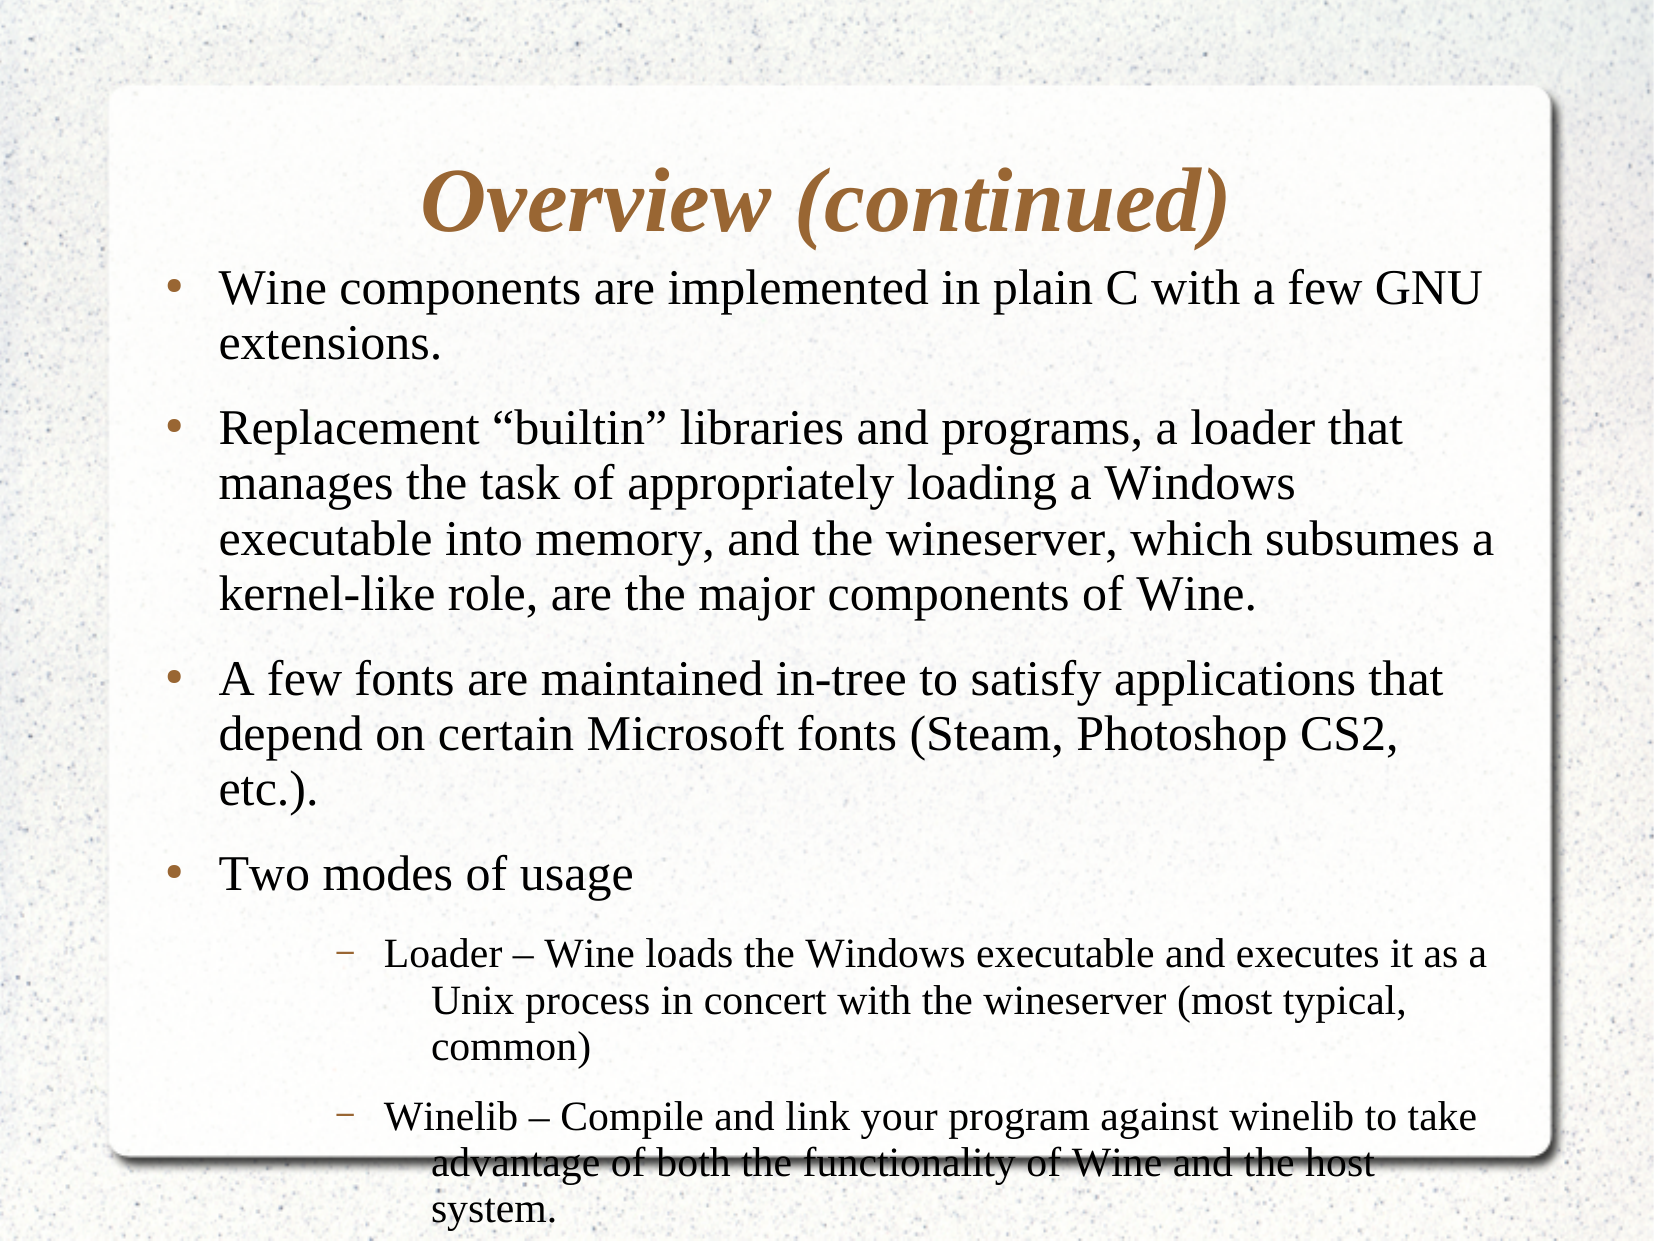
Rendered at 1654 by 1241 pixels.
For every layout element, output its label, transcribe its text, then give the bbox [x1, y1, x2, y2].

picture [0, 0, 1654, 1241]
title Overview (continued) [118, 104, 1536, 297]
list Wine components are implemented in plain C with a few GNU extensions. Replacement “builtin” libraries and programs, a loader that manages the task of appropriately loading a Windows executable into memory, and the wineserver, which subsumes a kernel-like role, are the major components of Wine. A few fonts are maintained in-tree to satisfy applications that depend on certain Microsoft fonts (Steam, Photoshop CS2, etc.). Two modes of usage Loader – Wine loads the Windows executable and executes it as a Unix process in concert with the wineserver (most typical, common) Winelib – Compile and link your program against winelib to take advantage of both the functionality of Wine and the host system. [147, 259, 1506, 1232]
